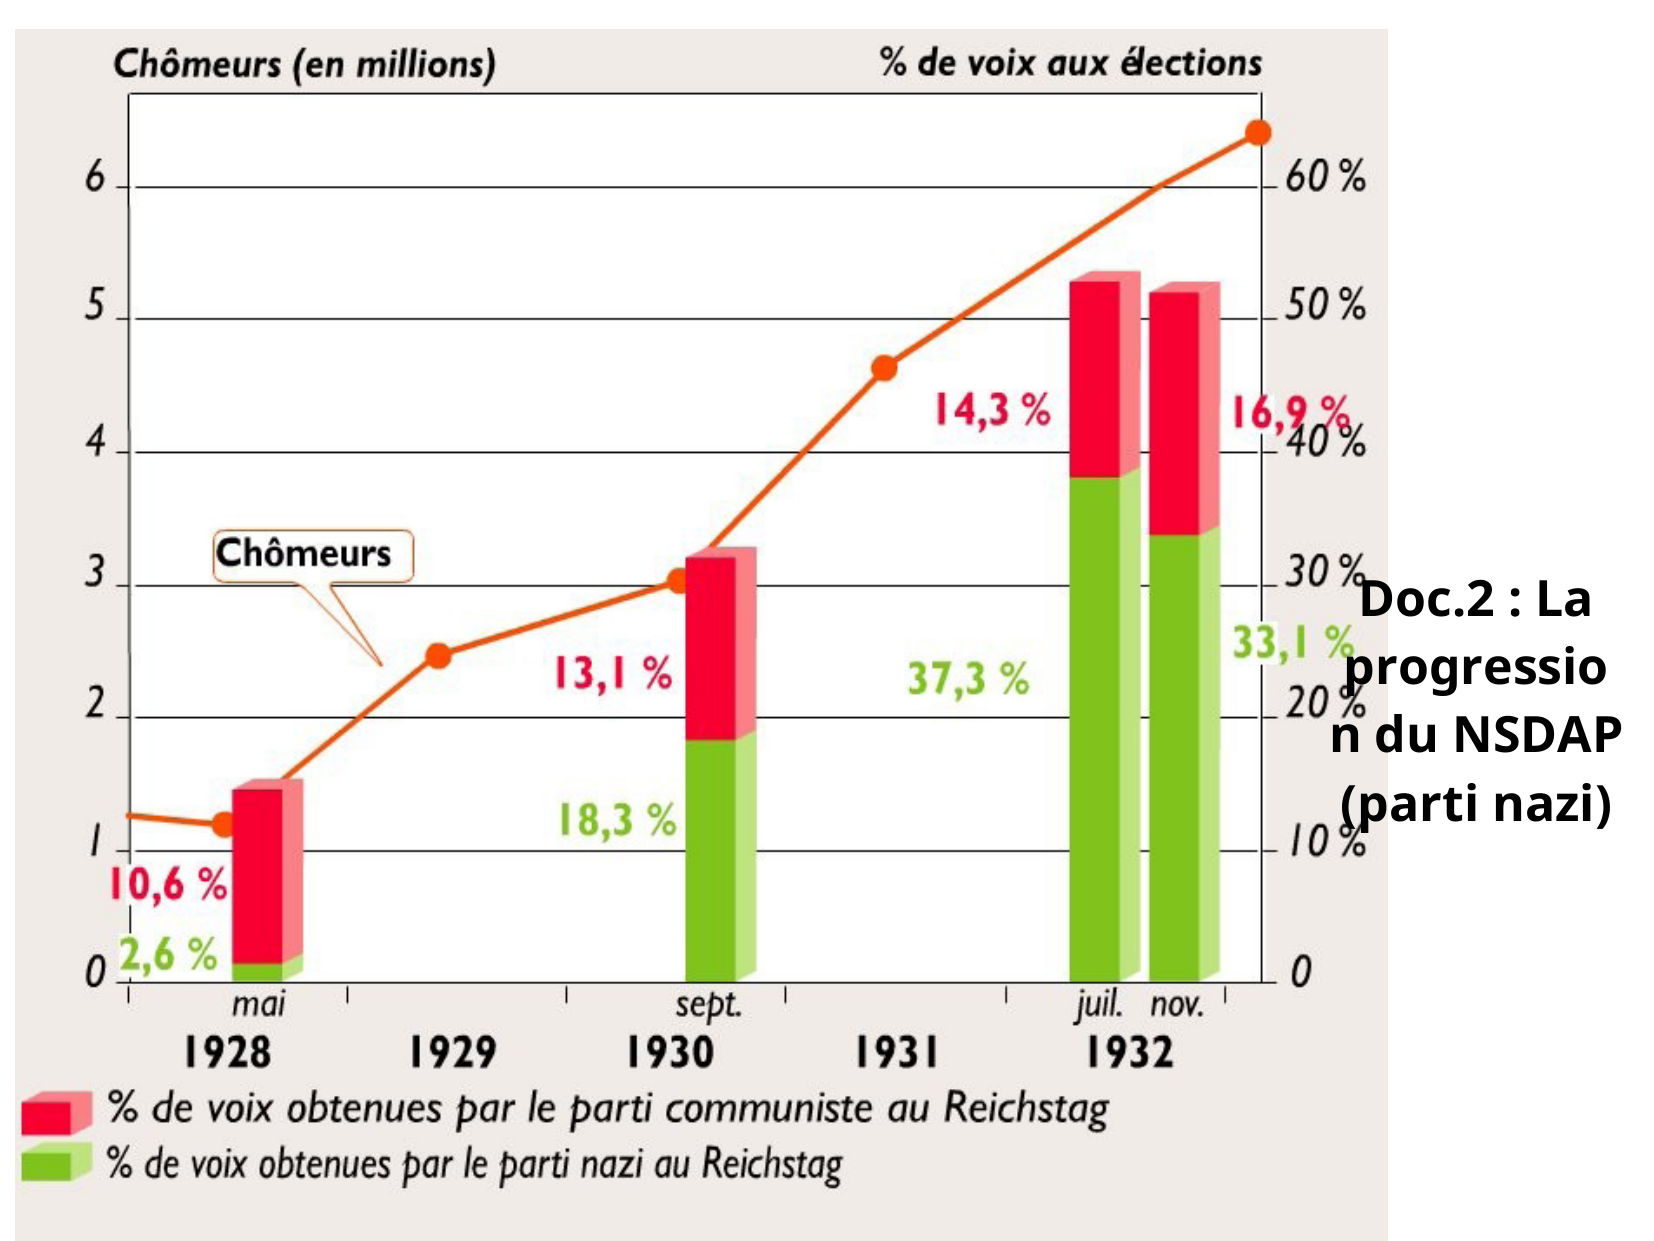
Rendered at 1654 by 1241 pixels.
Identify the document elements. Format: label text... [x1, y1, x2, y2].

picture [15, 29, 1388, 1241]
subtitle Doc.2 : La progression du NSDAP (parti nazi) [1328, 290, 1625, 1109]
